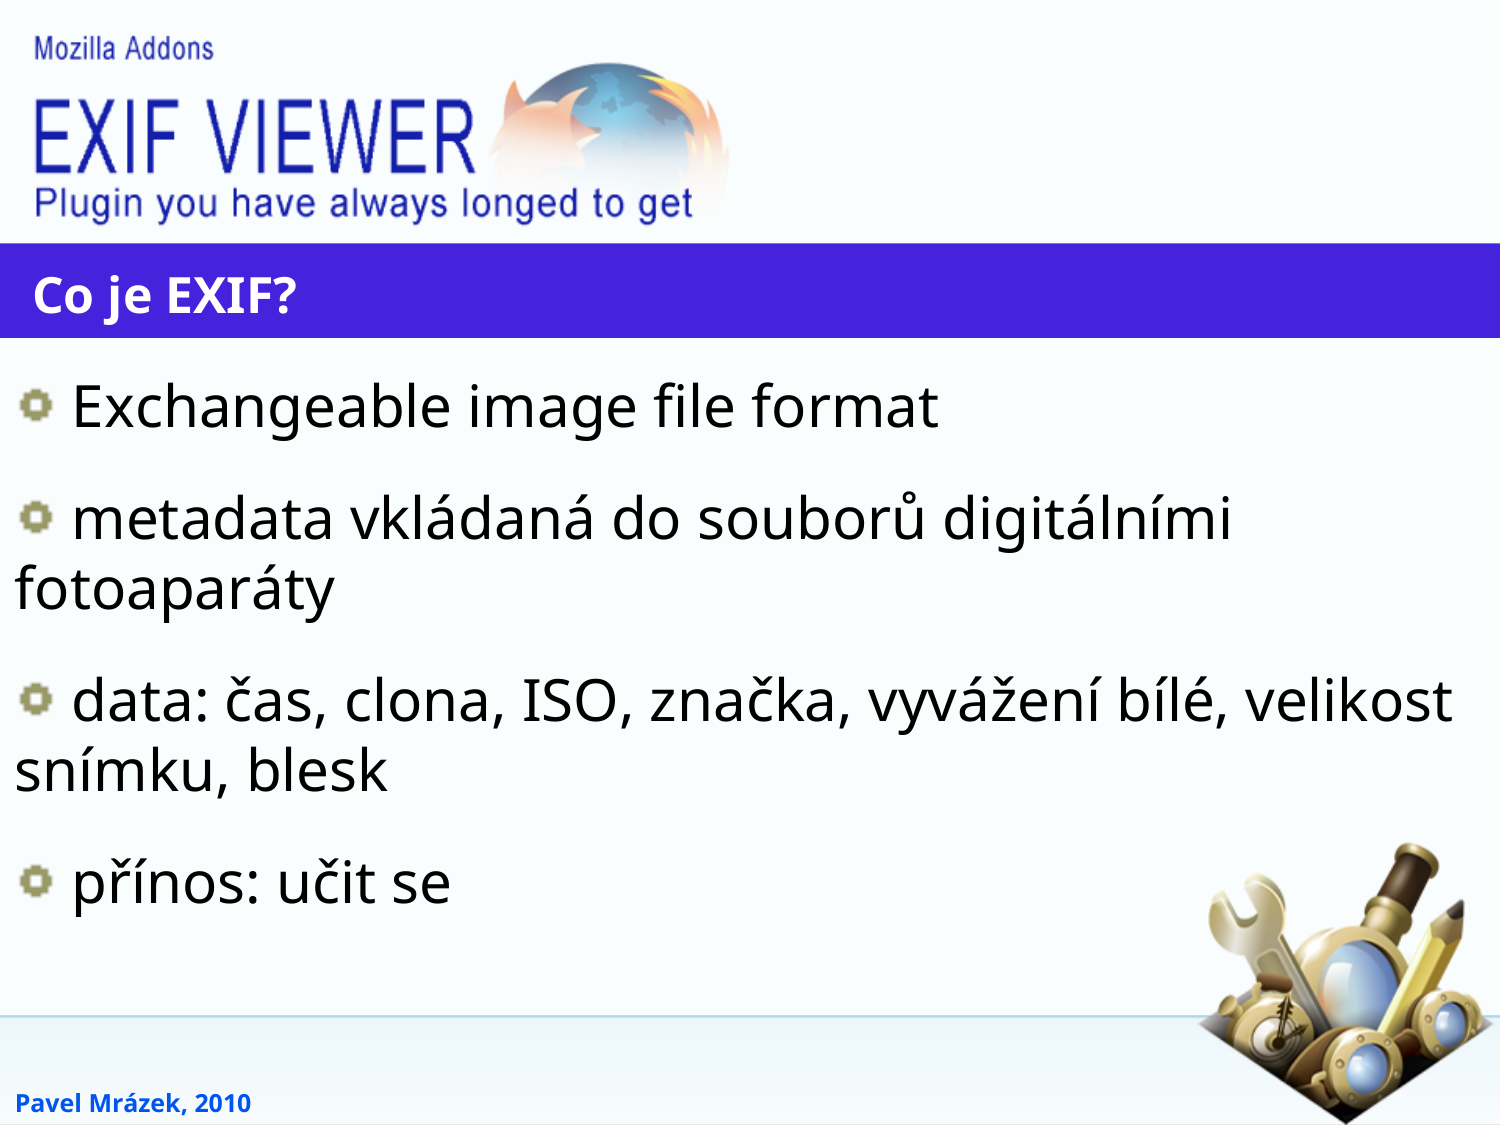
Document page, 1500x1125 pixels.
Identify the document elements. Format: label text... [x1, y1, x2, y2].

picture [0, 924, 1500, 1125]
picture [14, 495, 57, 538]
picture [14, 383, 57, 426]
text_box Exchangeable image file format metadata vkládaná do souborů digitálními fotoaparáty data: čas, clona, ISO, značka, vyvážení bílé, velikost snímku, blesk přínos: učit se [0, 361, 1500, 924]
text_box Co je EXIF? [17, 255, 313, 331]
text_box [0, 243, 1500, 338]
text_box Pavel Mrázek, 2010 [0, 1079, 414, 1125]
picture [14, 677, 57, 720]
picture [29, 30, 739, 231]
picture [14, 859, 57, 902]
